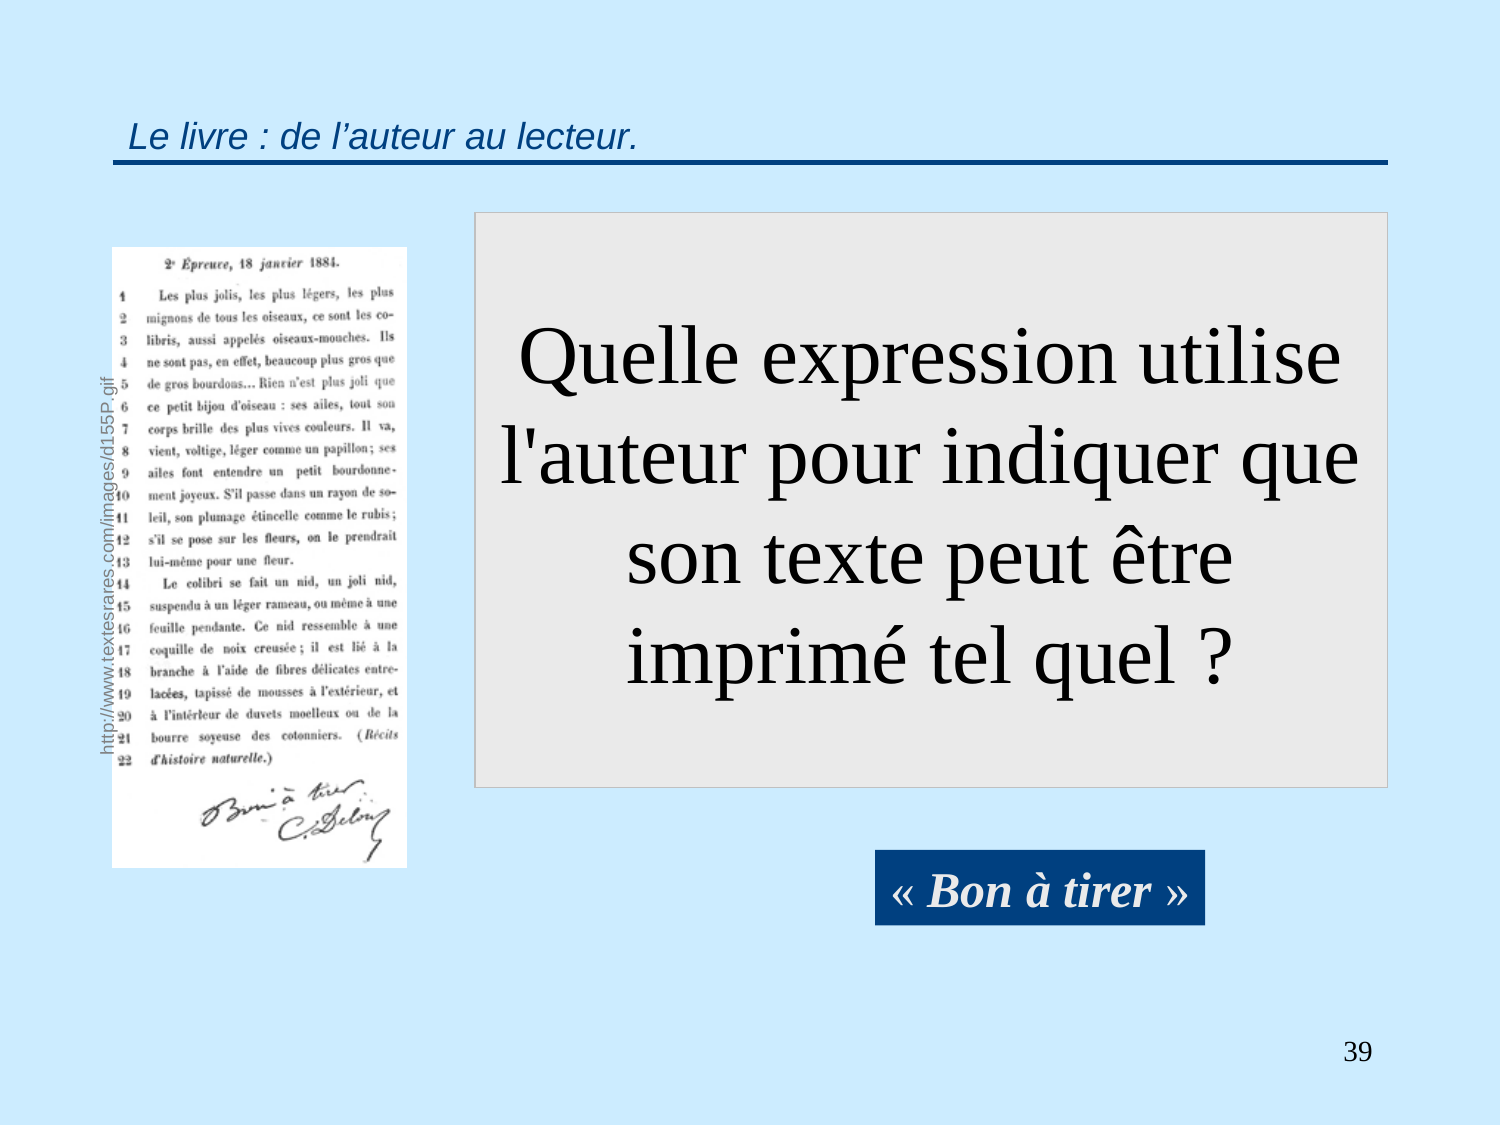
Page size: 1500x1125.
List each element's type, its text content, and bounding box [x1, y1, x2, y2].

title Quelle expression utilise l'auteur pour indiquer que son texte peut être imprimé tel quel ? [474, 212, 1388, 788]
text_box http://www.textesrares.com/images/d155P.gif [87, 357, 126, 770]
text_box « Bon à tirer » [875, 849, 1206, 926]
text_box Le livre : de l’auteur au lecteur. [113, 104, 655, 160]
picture [112, 247, 407, 868]
